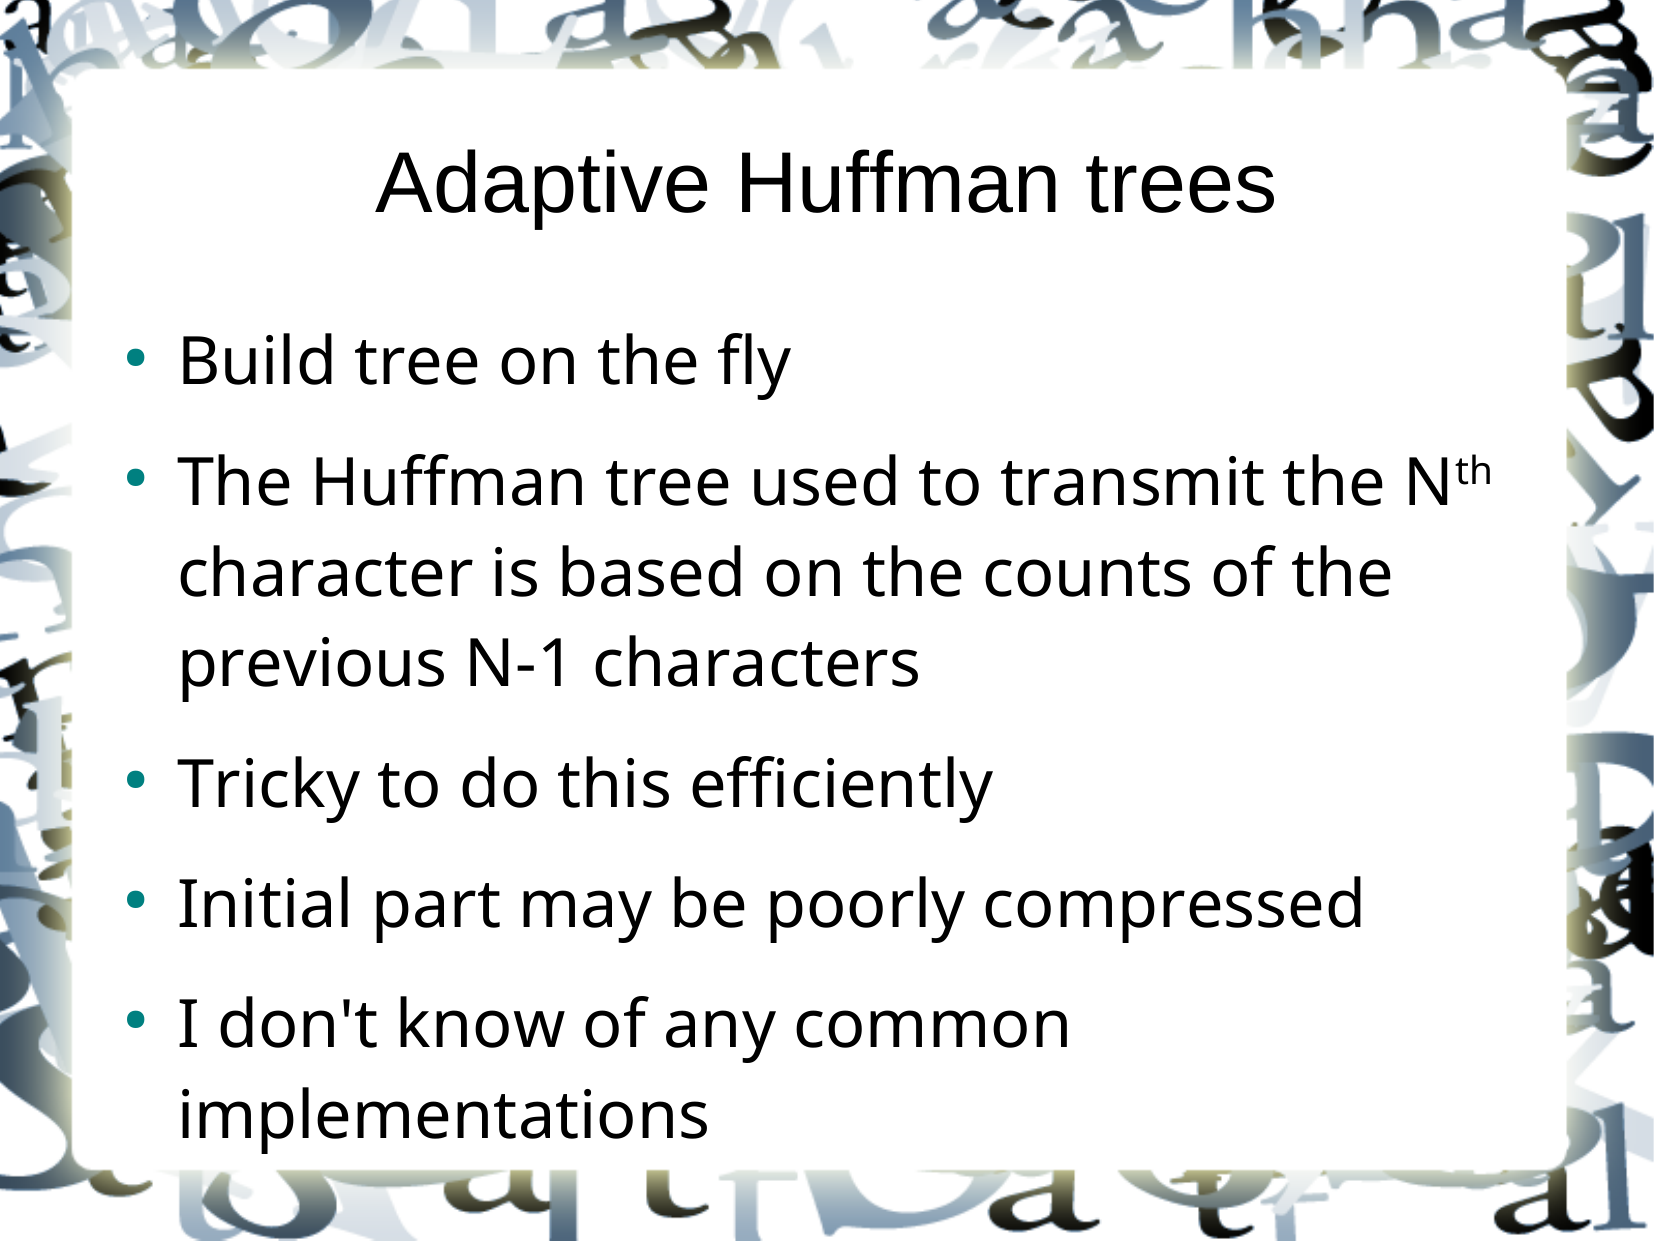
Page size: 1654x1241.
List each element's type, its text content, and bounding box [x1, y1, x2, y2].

title Adaptive Huffman trees [82, 78, 1571, 287]
picture [0, 0, 1654, 1241]
list Build tree on the fly The Huffman tree used to transmit the Nth character is based on the counts of the previous N-1 characters Tricky to do this efficiently Initial part may be poorly compressed I don't know of any common implementations [106, 313, 1530, 1061]
